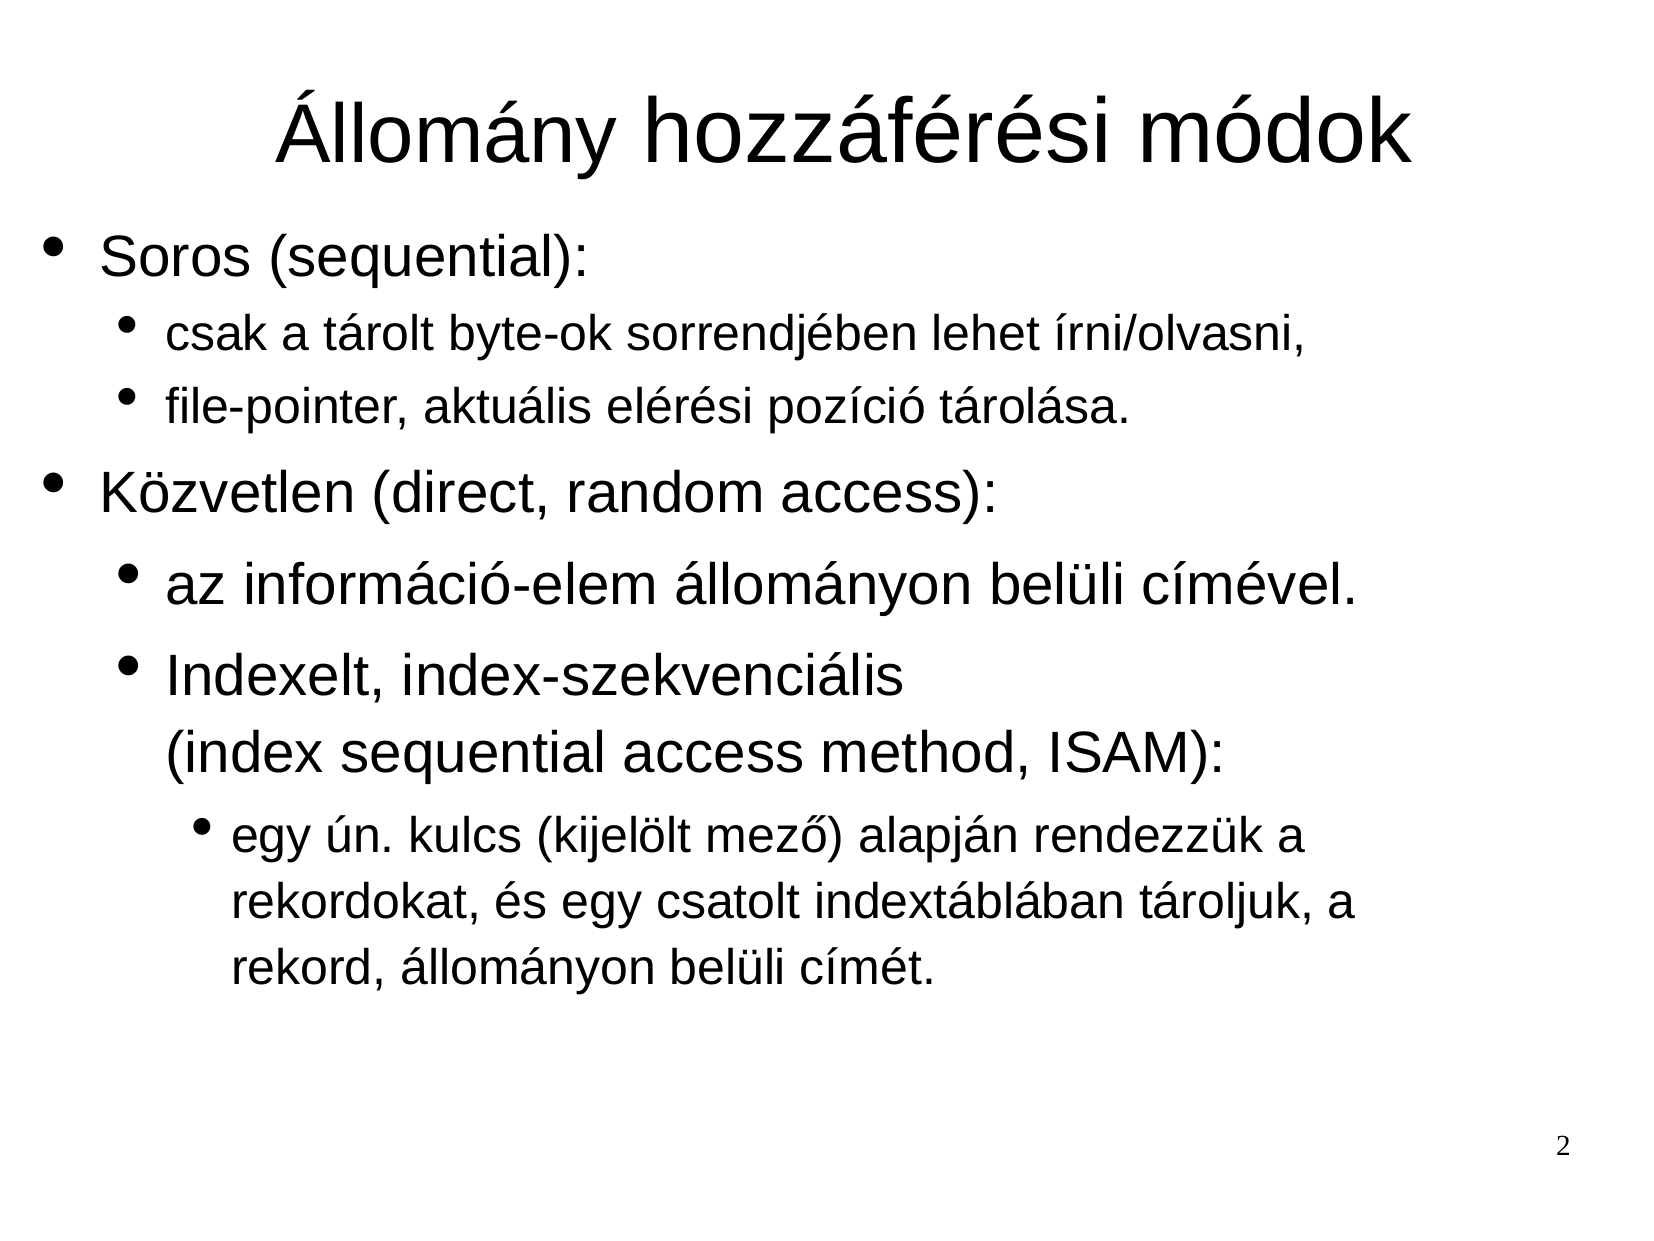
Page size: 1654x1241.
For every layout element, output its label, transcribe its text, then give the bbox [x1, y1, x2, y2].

title Állomány hozzáférési módok [124, 40, 1530, 210]
list Soros (sequential): csak a tárolt byte-ok sorrendjében lehet írni/olvasni, file-pointer, aktuális elérési pozíció tárolása. Közvetlen (direct, random access): az információ-elem állományon belüli címével. Indexelt, index-szekvenciális (index sequential access method, ISAM): egy ún. kulcs (kijelölt mező) alapján rendezzük a rekordokat, és egy csatolt indextáblában tároljuk, a rekord, állományon belüli címét. [28, 210, 1530, 1203]
